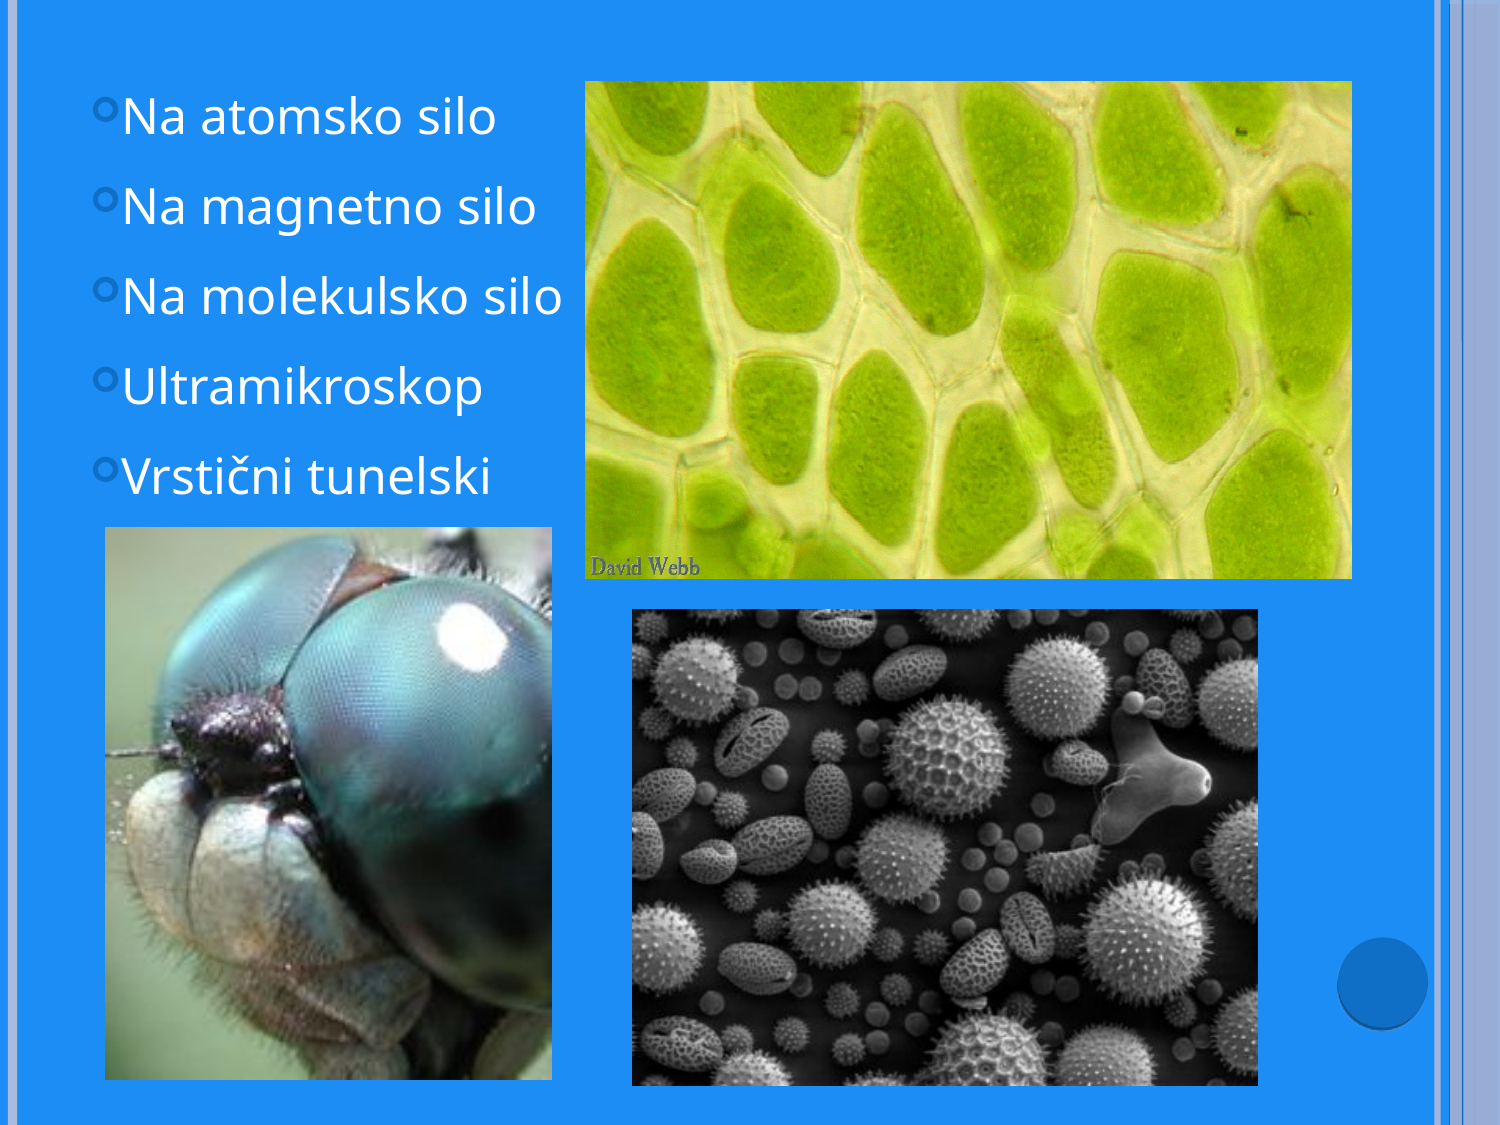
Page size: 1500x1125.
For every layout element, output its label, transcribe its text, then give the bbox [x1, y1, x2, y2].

picture [632, 609, 1258, 1086]
picture [105, 527, 552, 1080]
list Na atomsko silo Na magnetno silo Na molekulsko silo Ultramikroskop Vrstični tunelski [75, 46, 657, 528]
picture [585, 81, 1352, 579]
